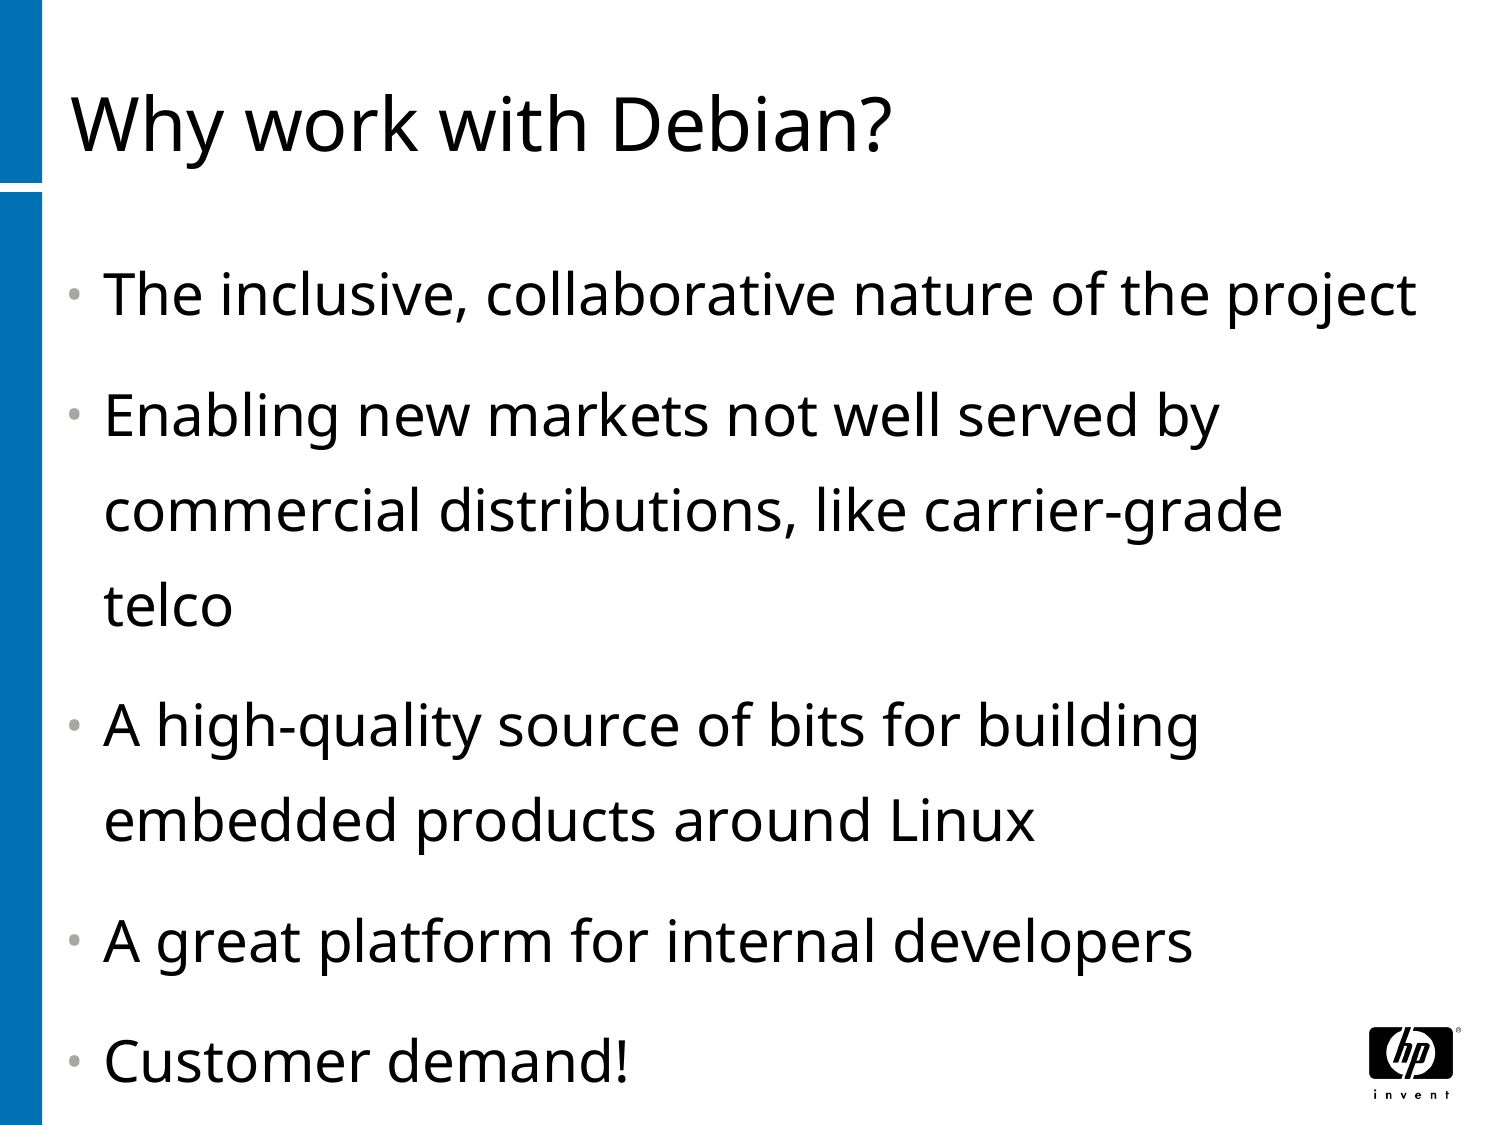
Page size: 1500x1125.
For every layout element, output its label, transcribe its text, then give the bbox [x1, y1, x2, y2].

list The inclusive, collaborative nature of the project Enabling new markets not well served by commercial distributions, like carrier-grade telco A high-quality source of bits for building embedded products around Linux A great platform for internal developers Customer demand! [65, 237, 1422, 969]
picture [1369, 1027, 1461, 1099]
title Why work with Debian? [70, 26, 1422, 198]
